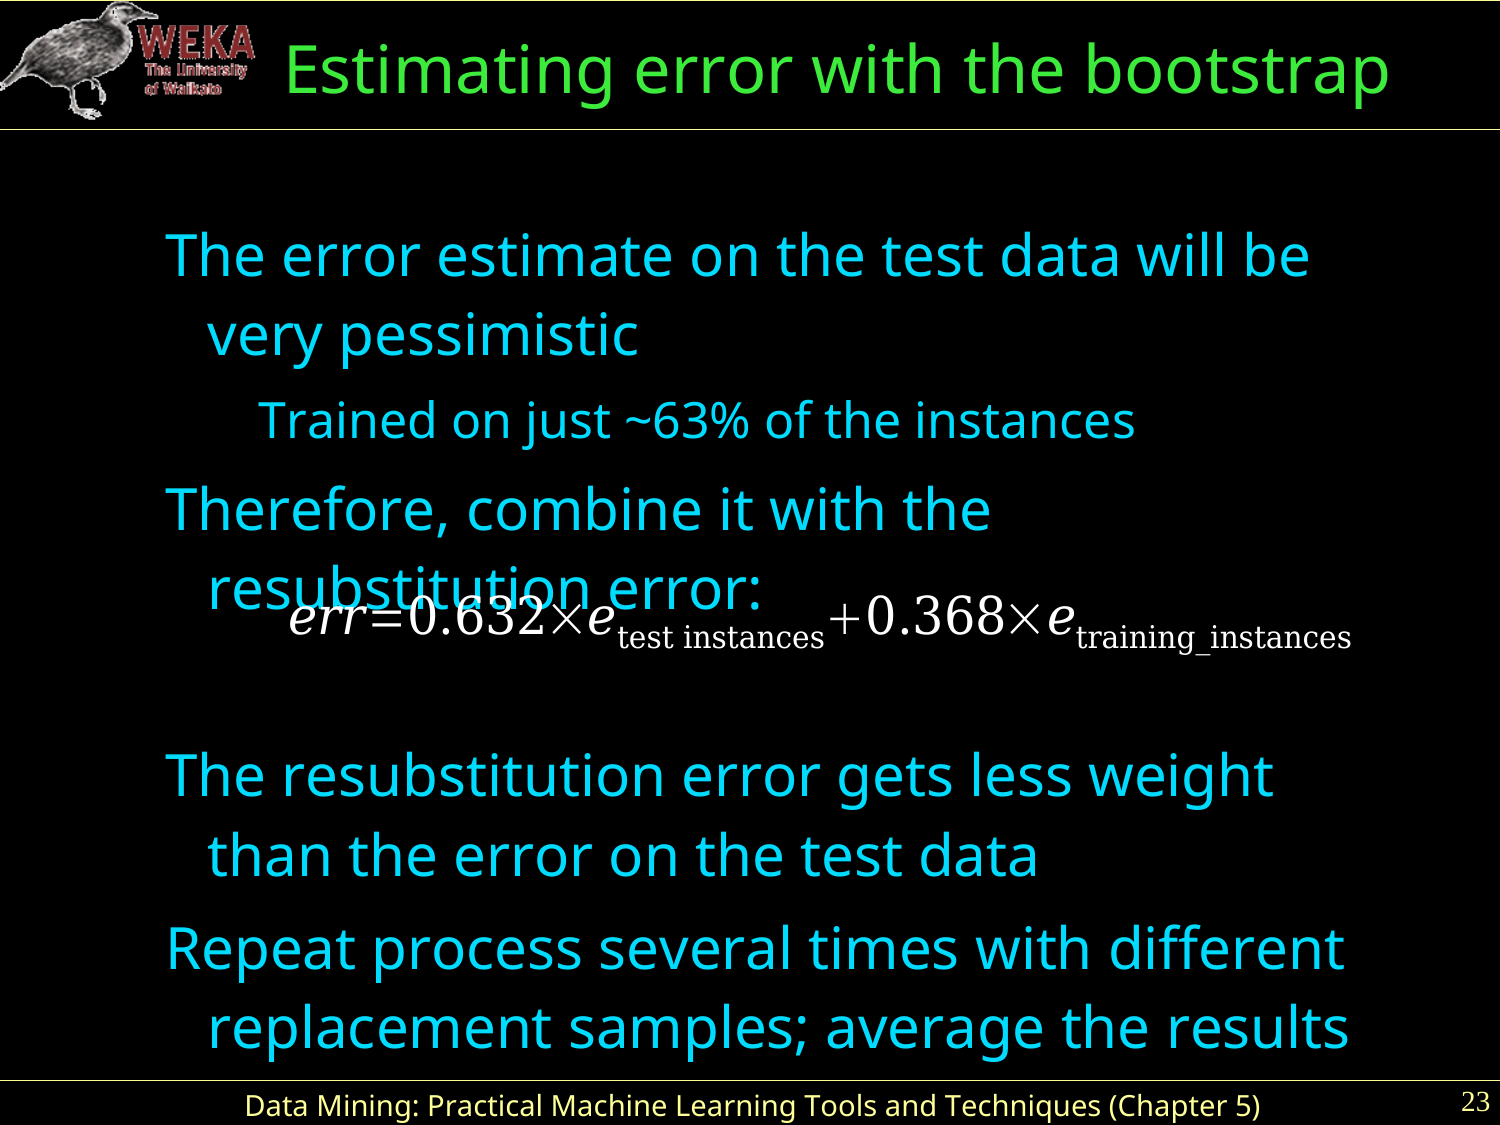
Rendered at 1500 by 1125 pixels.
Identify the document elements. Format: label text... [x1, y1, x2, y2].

chart [282, 586, 1359, 656]
title Estimating error with the bootstrap [268, 0, 1500, 148]
picture [0, 1, 266, 129]
text_box The error estimate on the test data will be very pessimistic Trained on just ~63% of the instances Therefore, combine it with the resubstitution error: The resubstitution error gets less weight than the error on the test data Repeat process several times with different replacement samples; average the results [150, 206, 1388, 1032]
